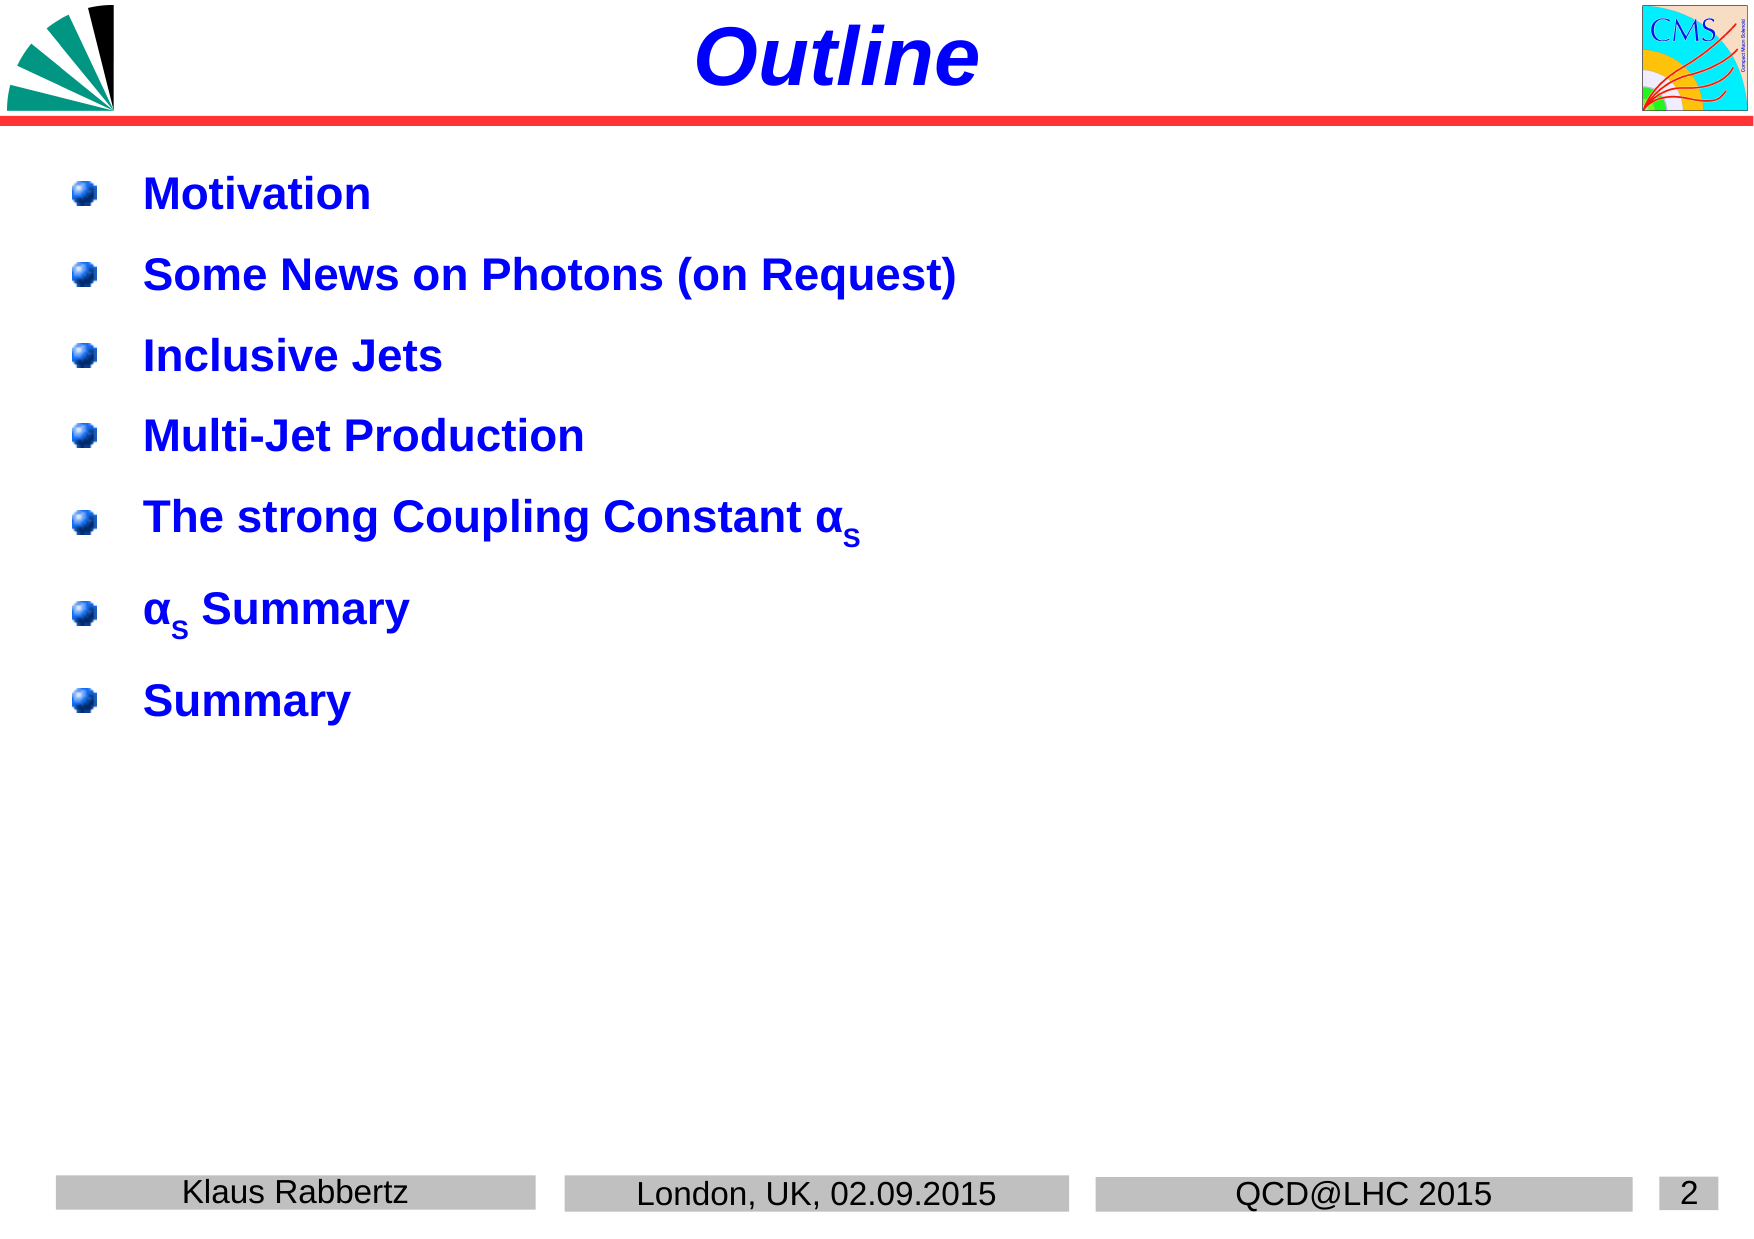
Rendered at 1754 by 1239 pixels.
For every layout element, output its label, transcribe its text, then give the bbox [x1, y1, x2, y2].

picture [7, 5, 114, 112]
title Outline [129, 0, 1545, 114]
list Motivation Some News on Photons (on Request) Inclusive Jets Multi-Jet Production The strong Coupling Constant αS αS Summary Summary [60, 167, 1694, 980]
picture [1642, 5, 1748, 111]
